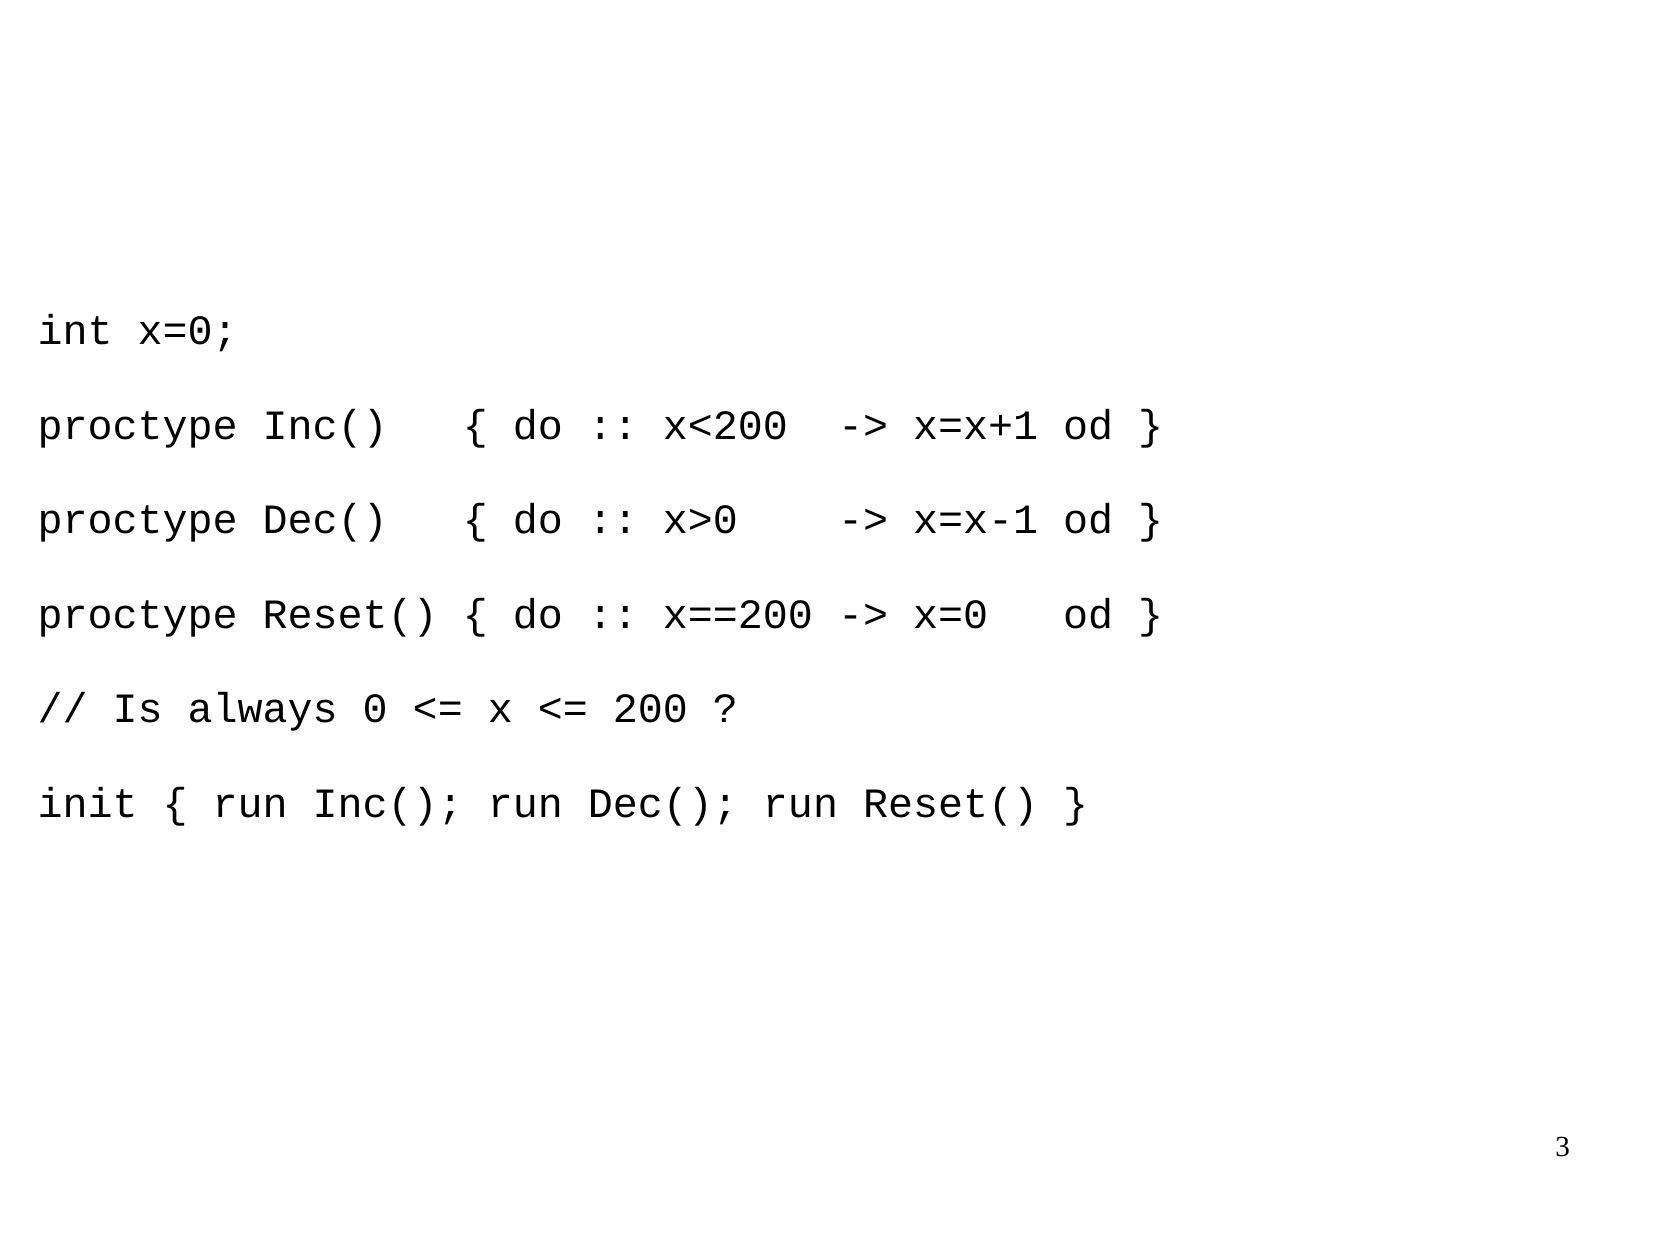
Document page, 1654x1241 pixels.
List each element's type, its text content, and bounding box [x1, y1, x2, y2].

subtitle int x=0; proctype Inc() { do :: x<200 -> x=x+1 od } proctype Dec() { do :: x>0 -> x=x-1 od } proctype Reset() { do :: x==200 -> x=0 od } // Is always 0 <= x <= 200 ? init { run Inc(); run Dec(); run Reset() } [37, 231, 1612, 1051]
